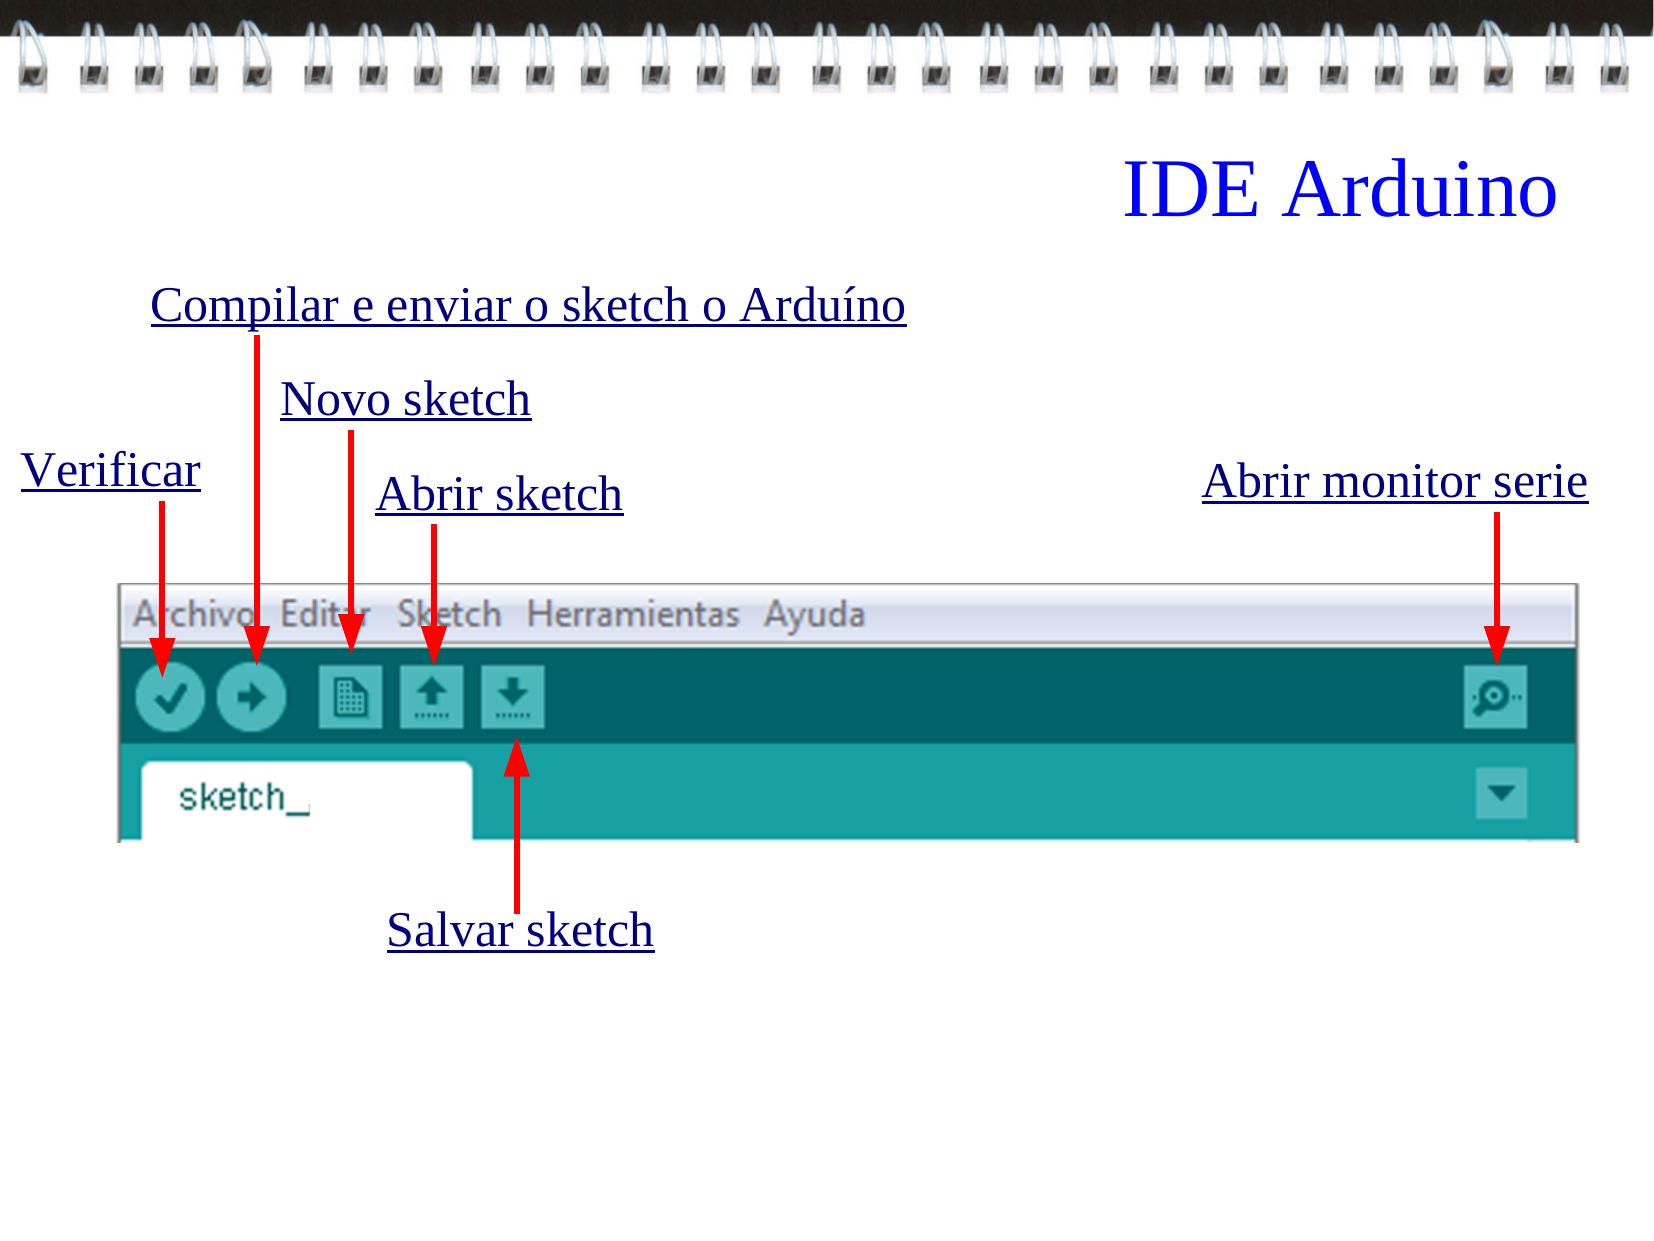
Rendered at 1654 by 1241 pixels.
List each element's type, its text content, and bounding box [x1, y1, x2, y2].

text_box Verificar [20, 441, 254, 525]
text_box Novo sketch [280, 370, 588, 427]
text_box Compilar e enviar o sketch o Arduíno [150, 276, 1108, 333]
text_box Abrir sketch [374, 465, 683, 522]
text_box IDE Arduino [993, 119, 1654, 332]
text_box Abrir monitor serie [1201, 453, 1654, 524]
text_box Salvar sketch [386, 902, 718, 959]
picture [115, 583, 1580, 844]
picture [0, 0, 1654, 156]
